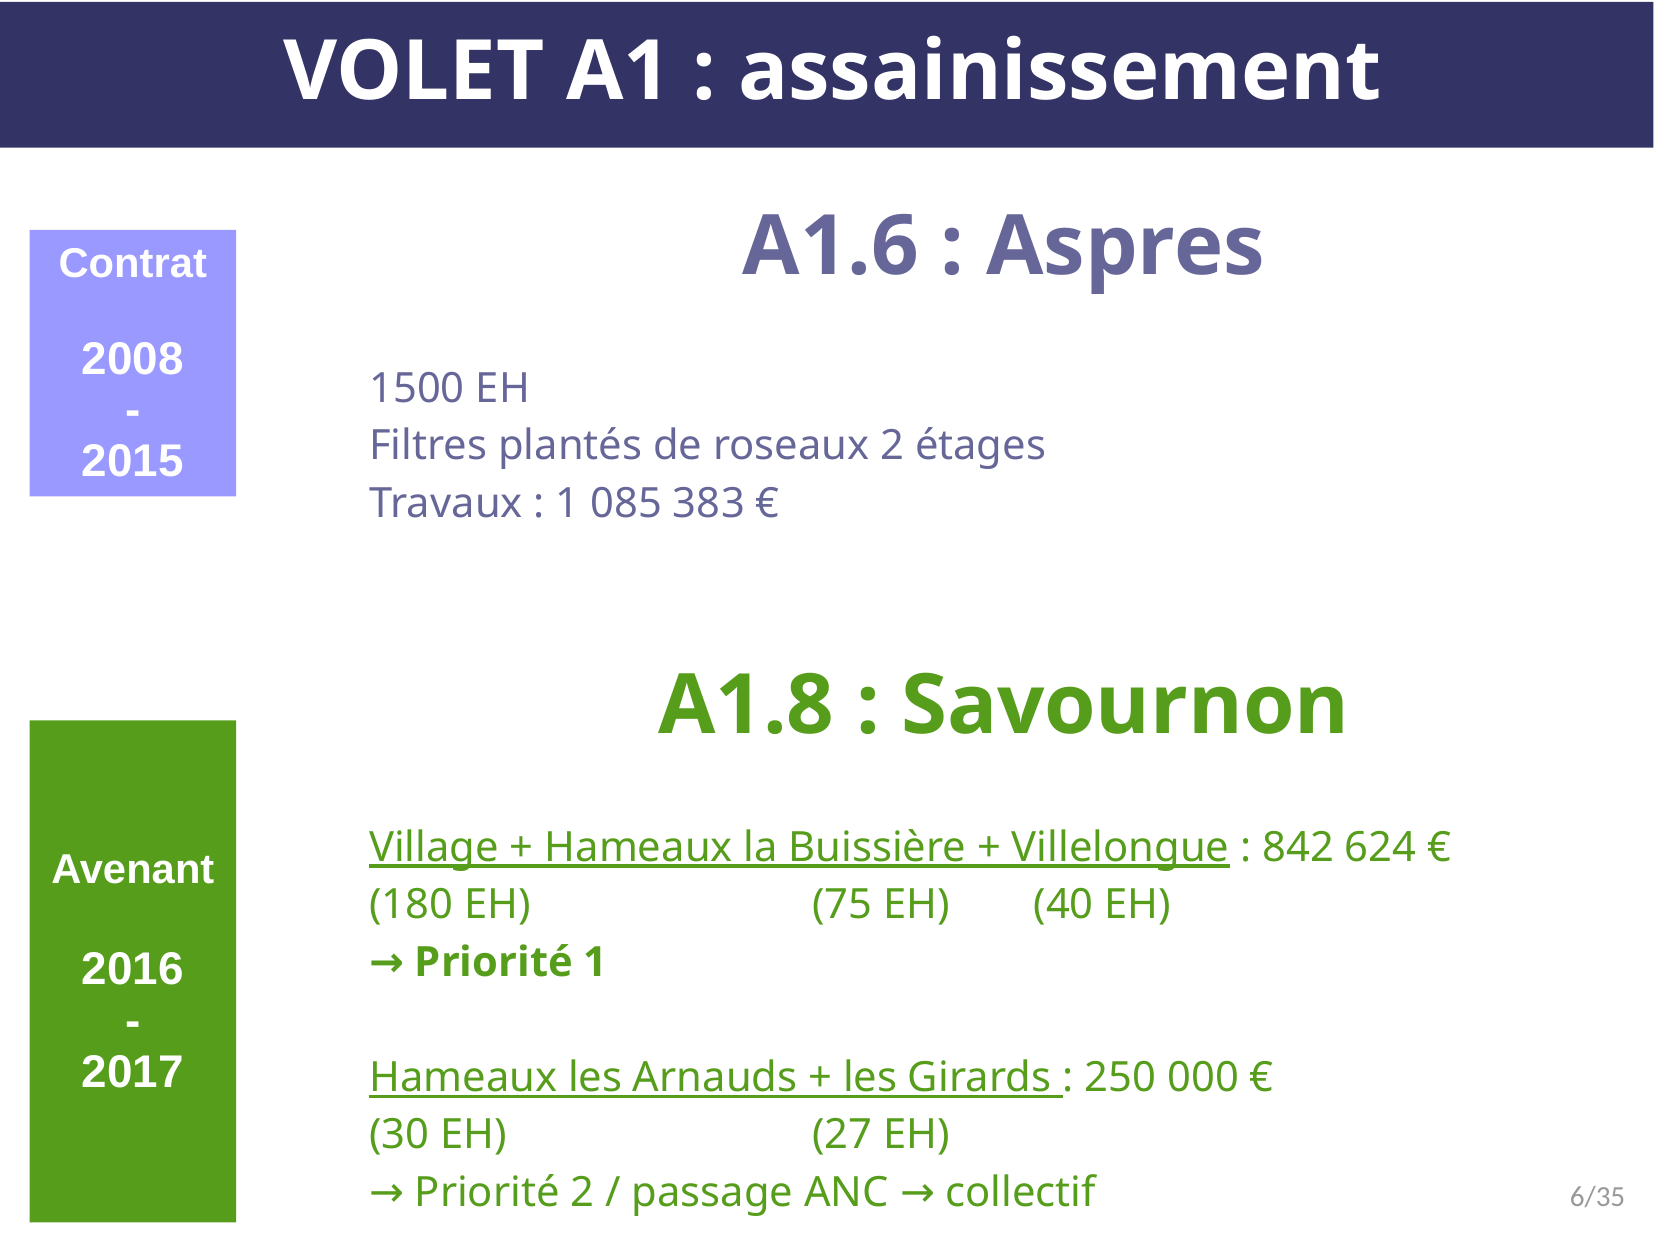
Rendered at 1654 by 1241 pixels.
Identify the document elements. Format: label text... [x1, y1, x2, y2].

text_box VOLET A1 : assainissement [0, 1, 1654, 148]
text_box A1.6 : Aspres 1500 EH Filtres plantés de roseaux 2 étages Travaux : 1 085 383 € A1.8 : Savournon Village + Hameaux la Buissière + Villelongue : 842 624 € (180 EH) (75 EH) (40 EH) → Priorité 1 Hameaux les Arnauds + les Girards : 250 000 € (30 EH) (27 EH) → Priorité 2 / passage ANC → collectif Filtres plantés de roseaux / fibre coco [354, 177, 1654, 1211]
text_box Avenant 2016 - 2017 [29, 720, 237, 1223]
text_box Contrat 2008 - 2015 [29, 229, 237, 497]
